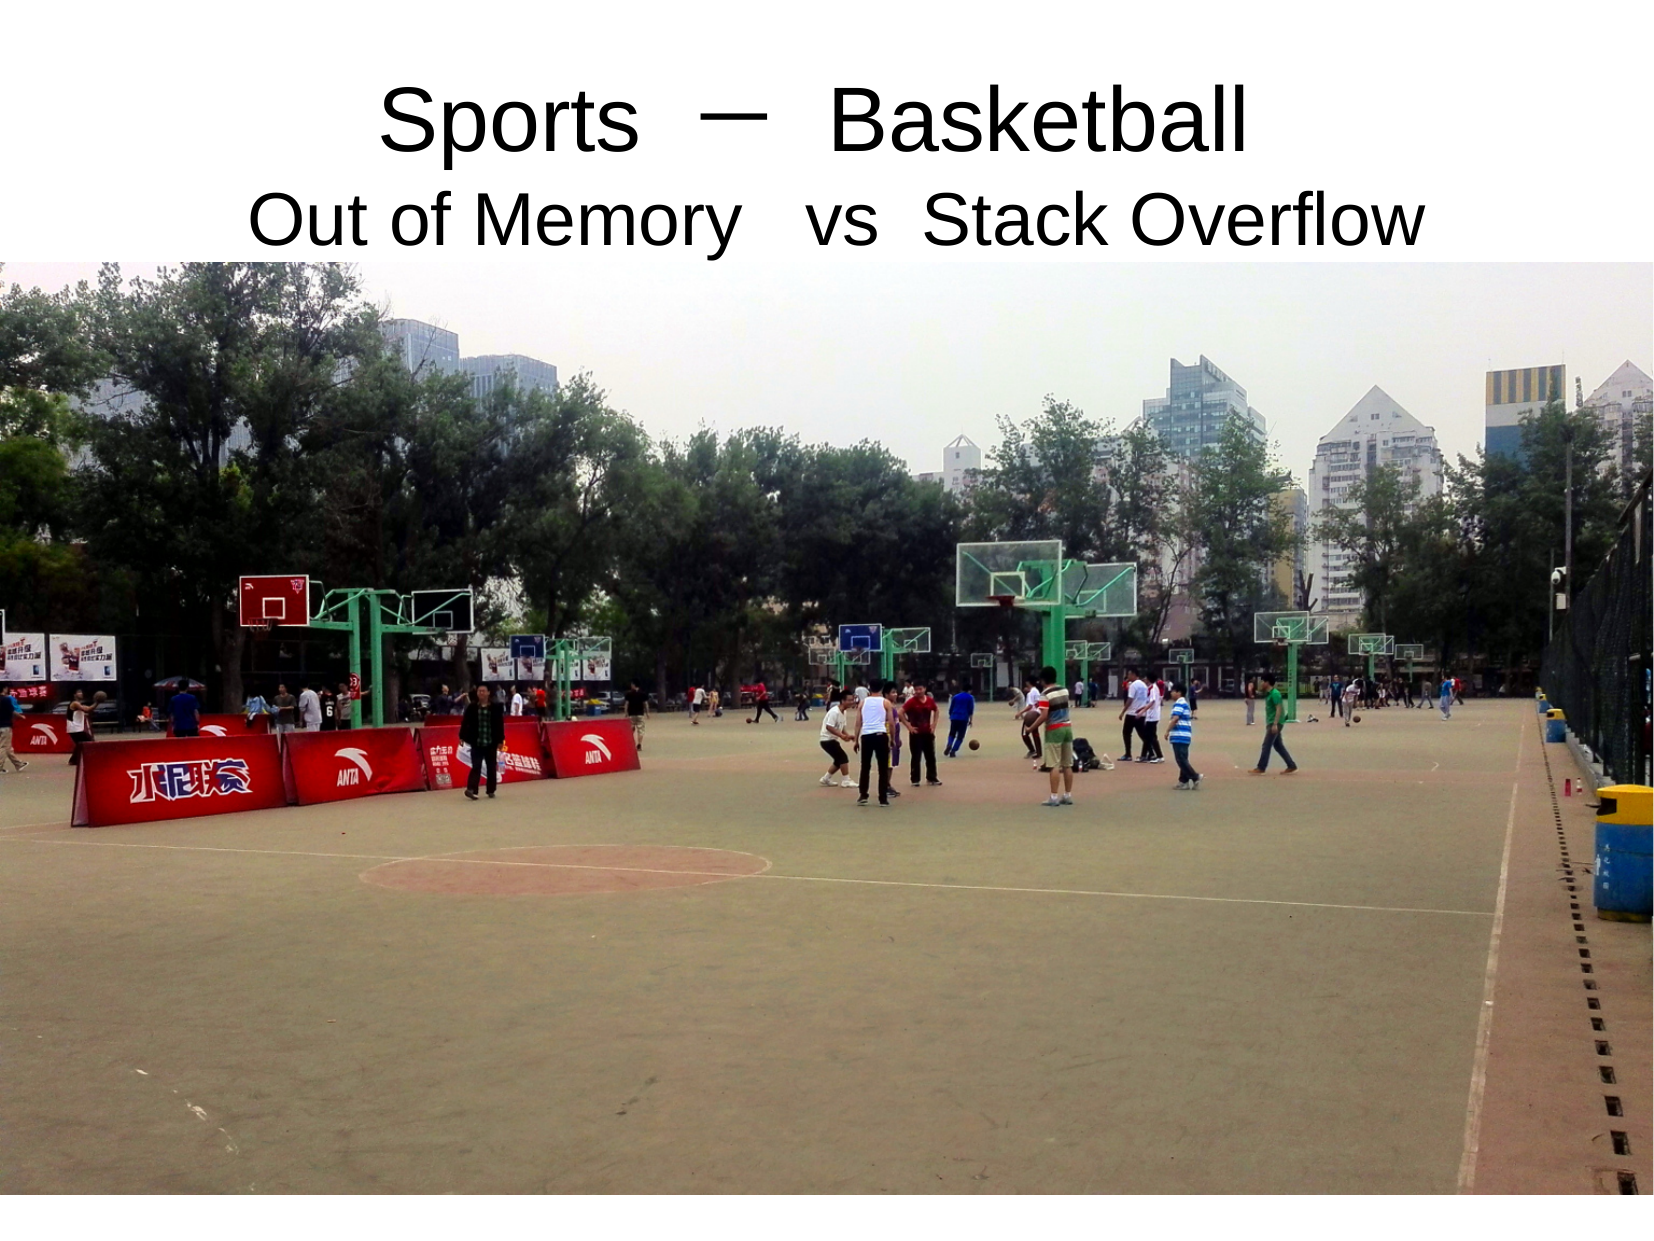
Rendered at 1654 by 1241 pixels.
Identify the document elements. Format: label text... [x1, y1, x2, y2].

title Sports － Basketball Out of Memory vs Stack Overflow [82, 49, 1571, 257]
picture [0, 262, 1654, 1195]
